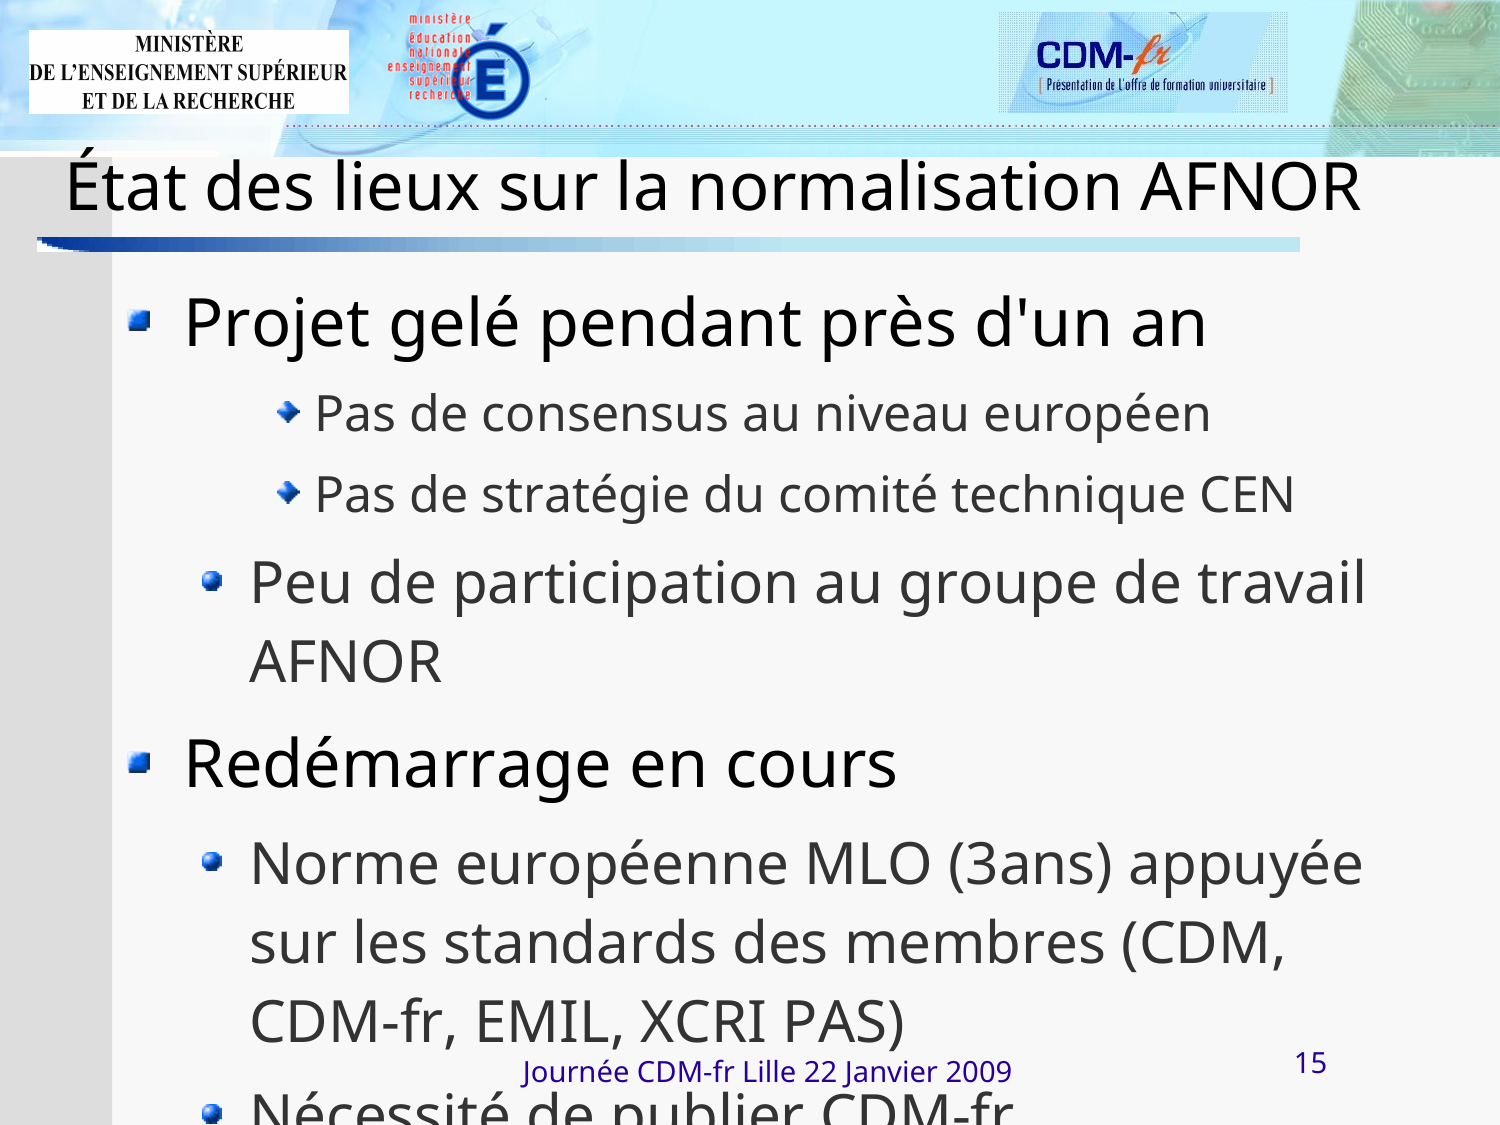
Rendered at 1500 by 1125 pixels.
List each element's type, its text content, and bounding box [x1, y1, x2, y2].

list Projet gelé pendant près d'un an Pas de consensus au niveau européen Pas de stratégie du comité technique CEN Peu de participation au groupe de travail AFNOR Redémarrage en cours Norme européenne MLO (3ans) appuyée sur les standards des membres (CDM, CDM-fr, EMIL, XCRI PAS) Nécessité de publier CDM-fr [112, 267, 1459, 1059]
title État des lieux sur la normalisation AFNOR [50, 137, 1477, 238]
picture [0, 0, 1500, 157]
picture [202, 1104, 222, 1124]
picture [37, 237, 1300, 252]
